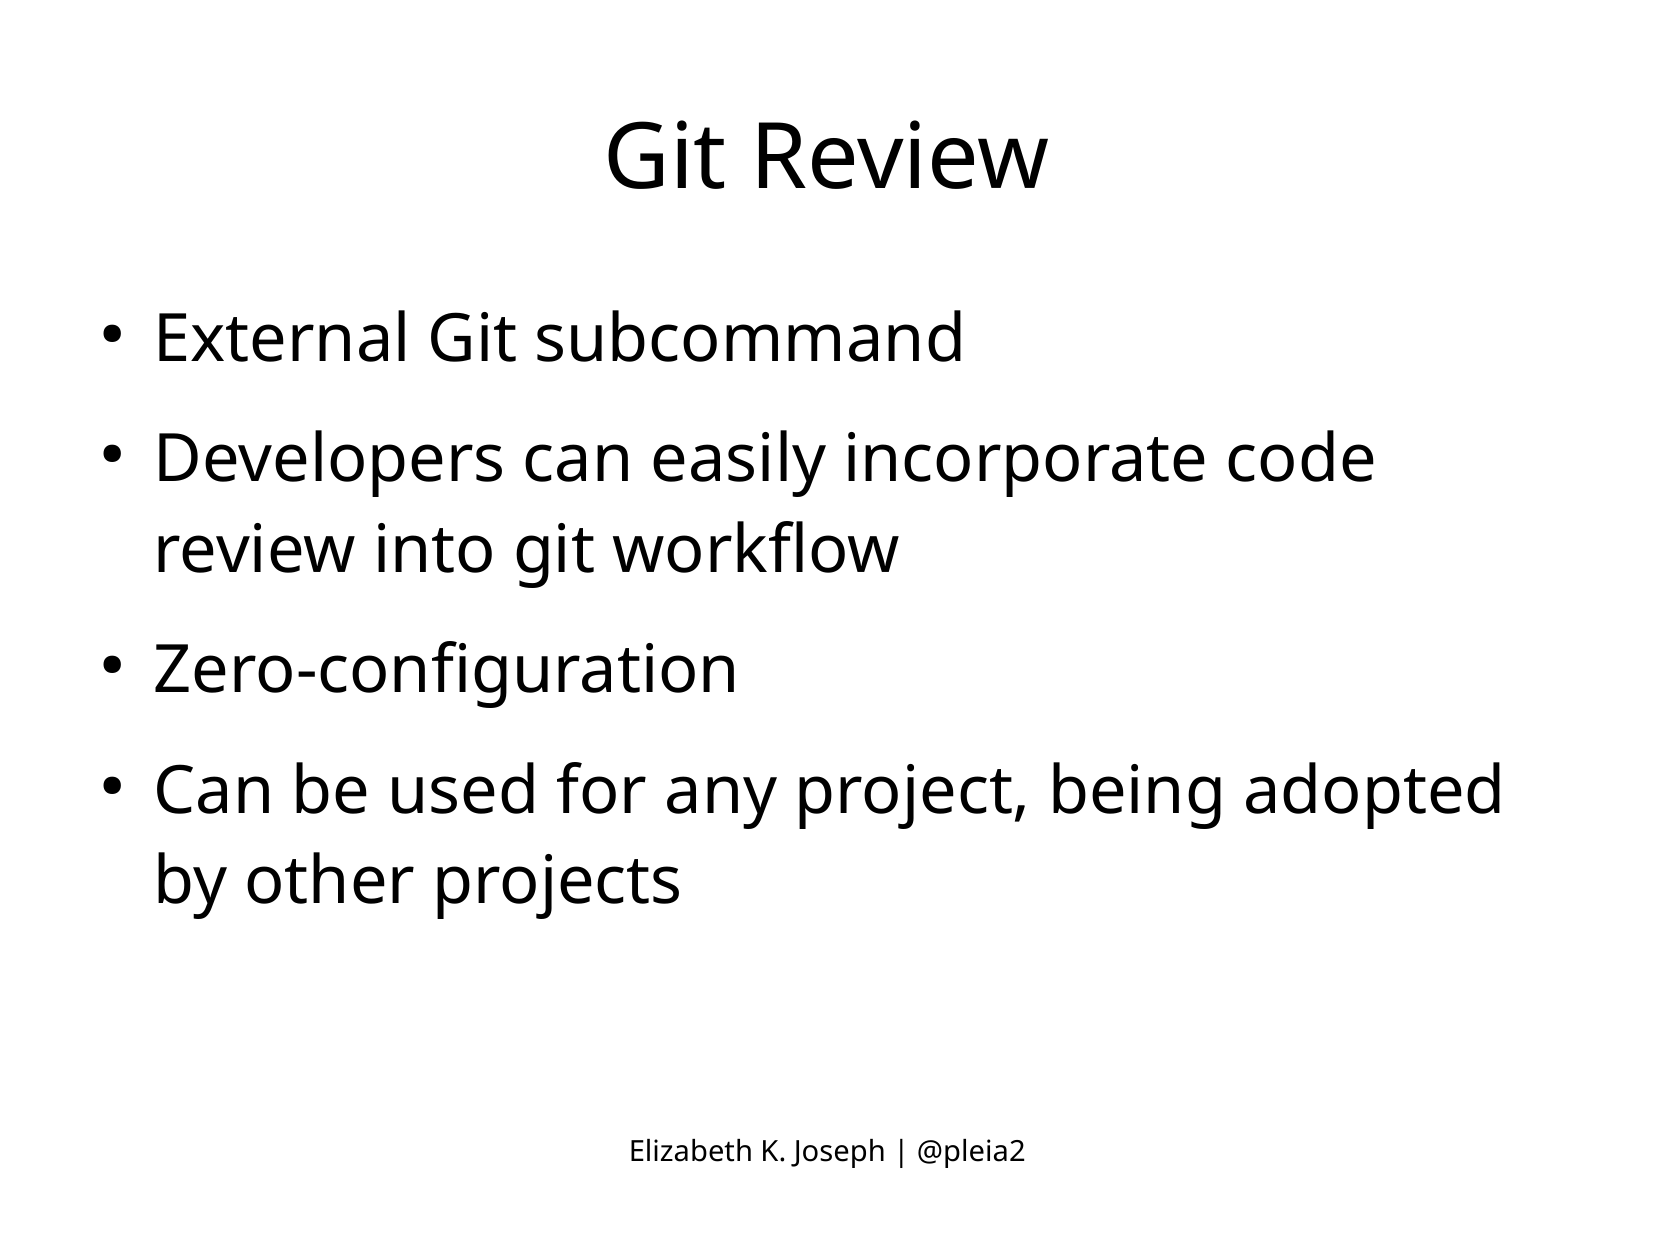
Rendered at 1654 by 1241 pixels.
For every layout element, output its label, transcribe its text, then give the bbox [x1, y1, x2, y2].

list External Git subcommand Developers can easily incorporate code review into git workflow Zero-configuration Can be used for any project, being adopted by other projects [82, 290, 1571, 1010]
title Git Review [82, 49, 1571, 257]
